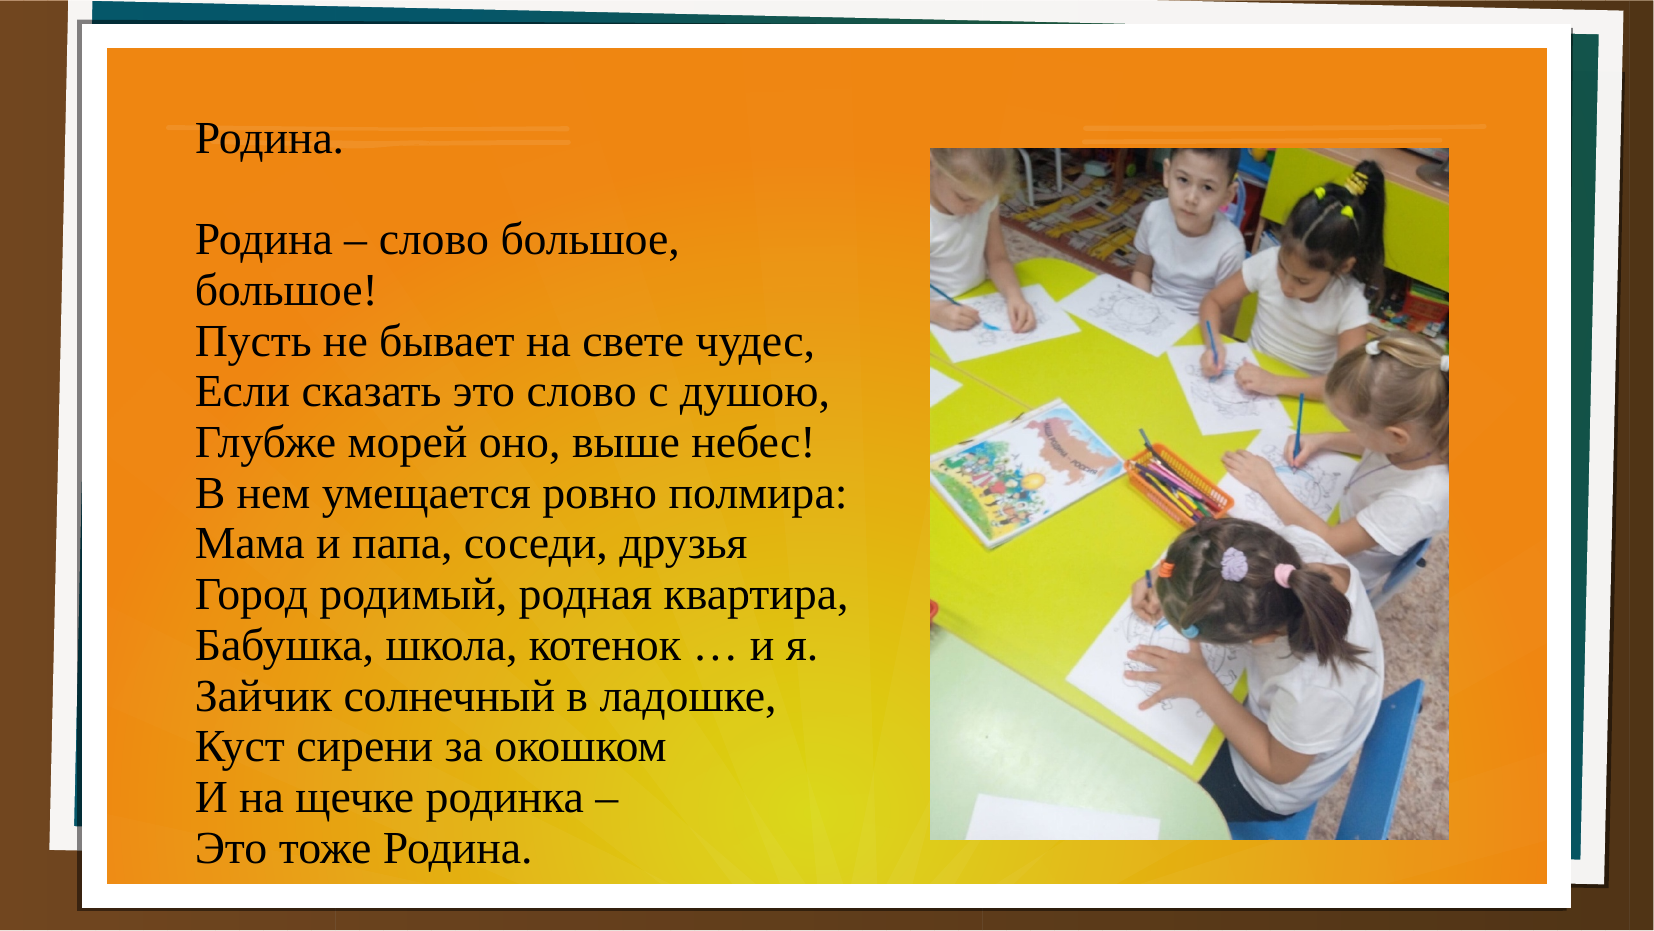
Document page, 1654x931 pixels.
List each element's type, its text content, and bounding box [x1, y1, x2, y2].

text_box Родина. Родина – слово большое, большое! Пусть не бывает на свете чудес, Если сказать это слово с душою, Глубже морей оно, выше небес! В нем умещается ровно полмира: Мама и папа, соседи, друзья Город родимый, родная квартира, Бабушка, школа, котенок … и я. Зайчик солнечный в ладошке, Куст сирени за окошком И на щечке родинка – Это тоже Родина. [180, 105, 886, 881]
picture [930, 148, 1449, 841]
